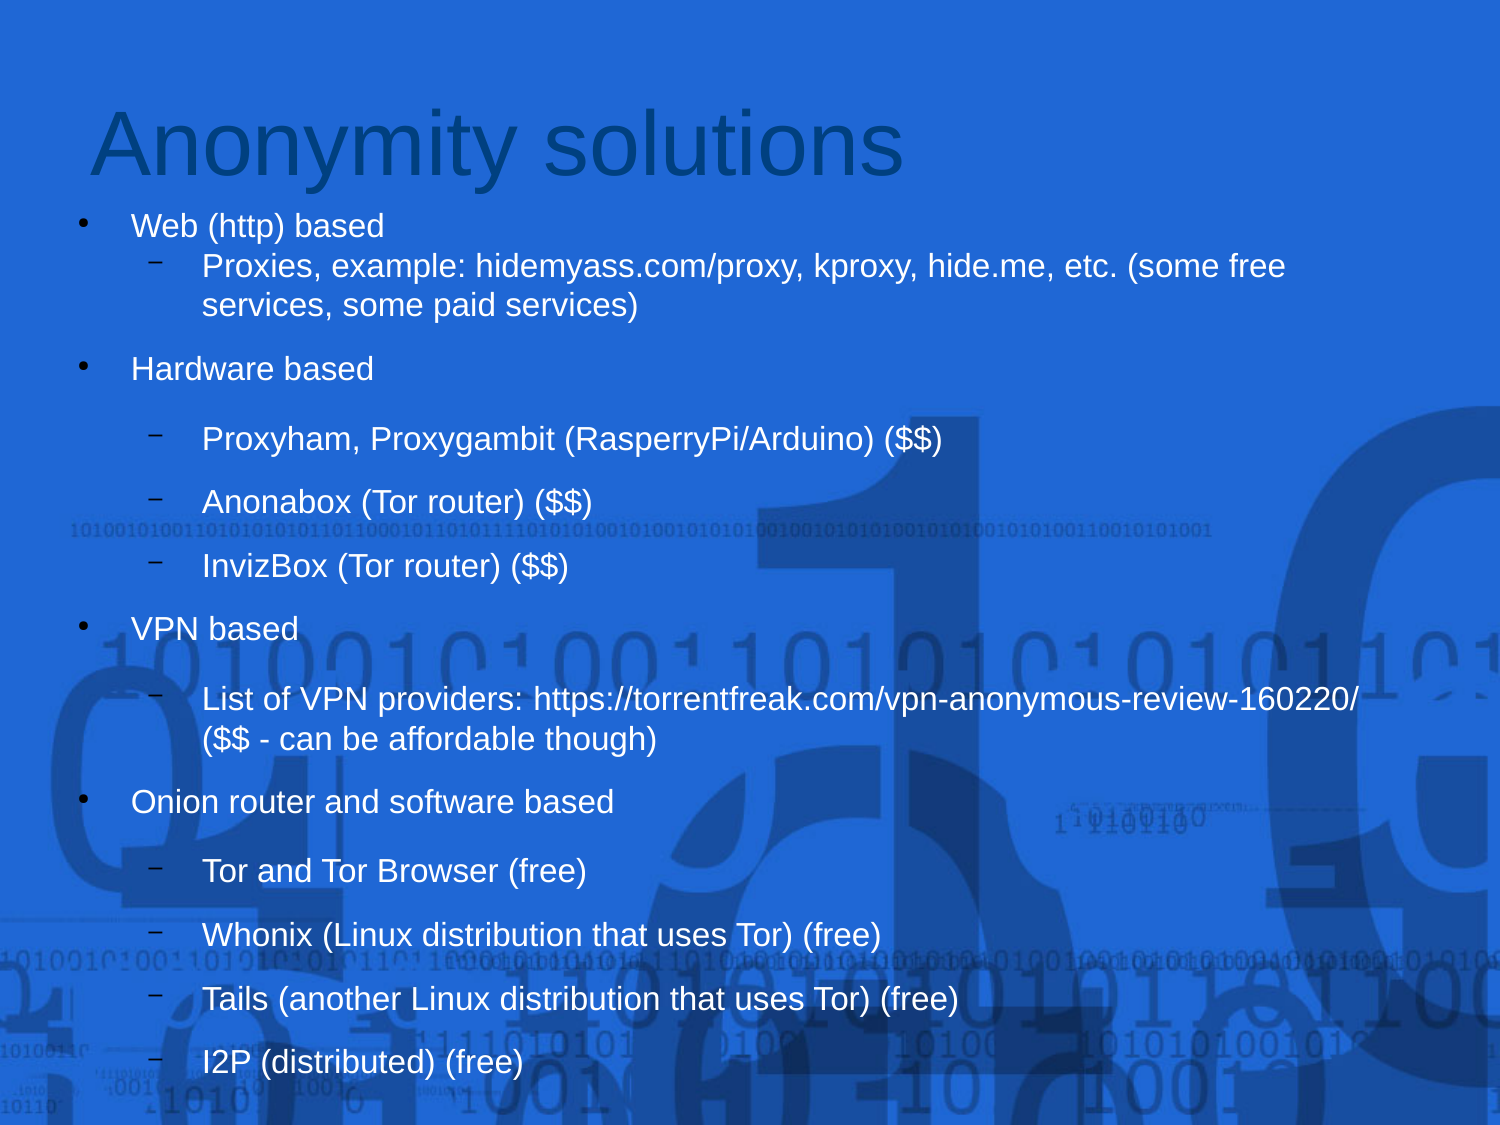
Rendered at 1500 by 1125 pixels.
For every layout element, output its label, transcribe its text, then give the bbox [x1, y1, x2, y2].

picture [0, 0, 1500, 1125]
title Anonymity solutions [75, 45, 1425, 233]
list Web (http) based Proxies, example: hidemyass.com/proxy, kproxy, hide.me, etc. (some free services, some paid services) Hardware based Proxyham, Proxygambit (RasperryPi/Arduino) ($$) Anonabox (Tor router) ($$) InvizBox (Tor router) ($$) VPN based List of VPN providers: https://torrentfreak.com/vpn-anonymous-review-160220/ ($$ - can be affordable though) Onion router and software based Tor and Tor Browser (free) Whonix (Linux distribution that uses Tor) (free) Tails (another Linux distribution that uses Tor) (free) I2P (distributed) (free) [45, 143, 1396, 751]
